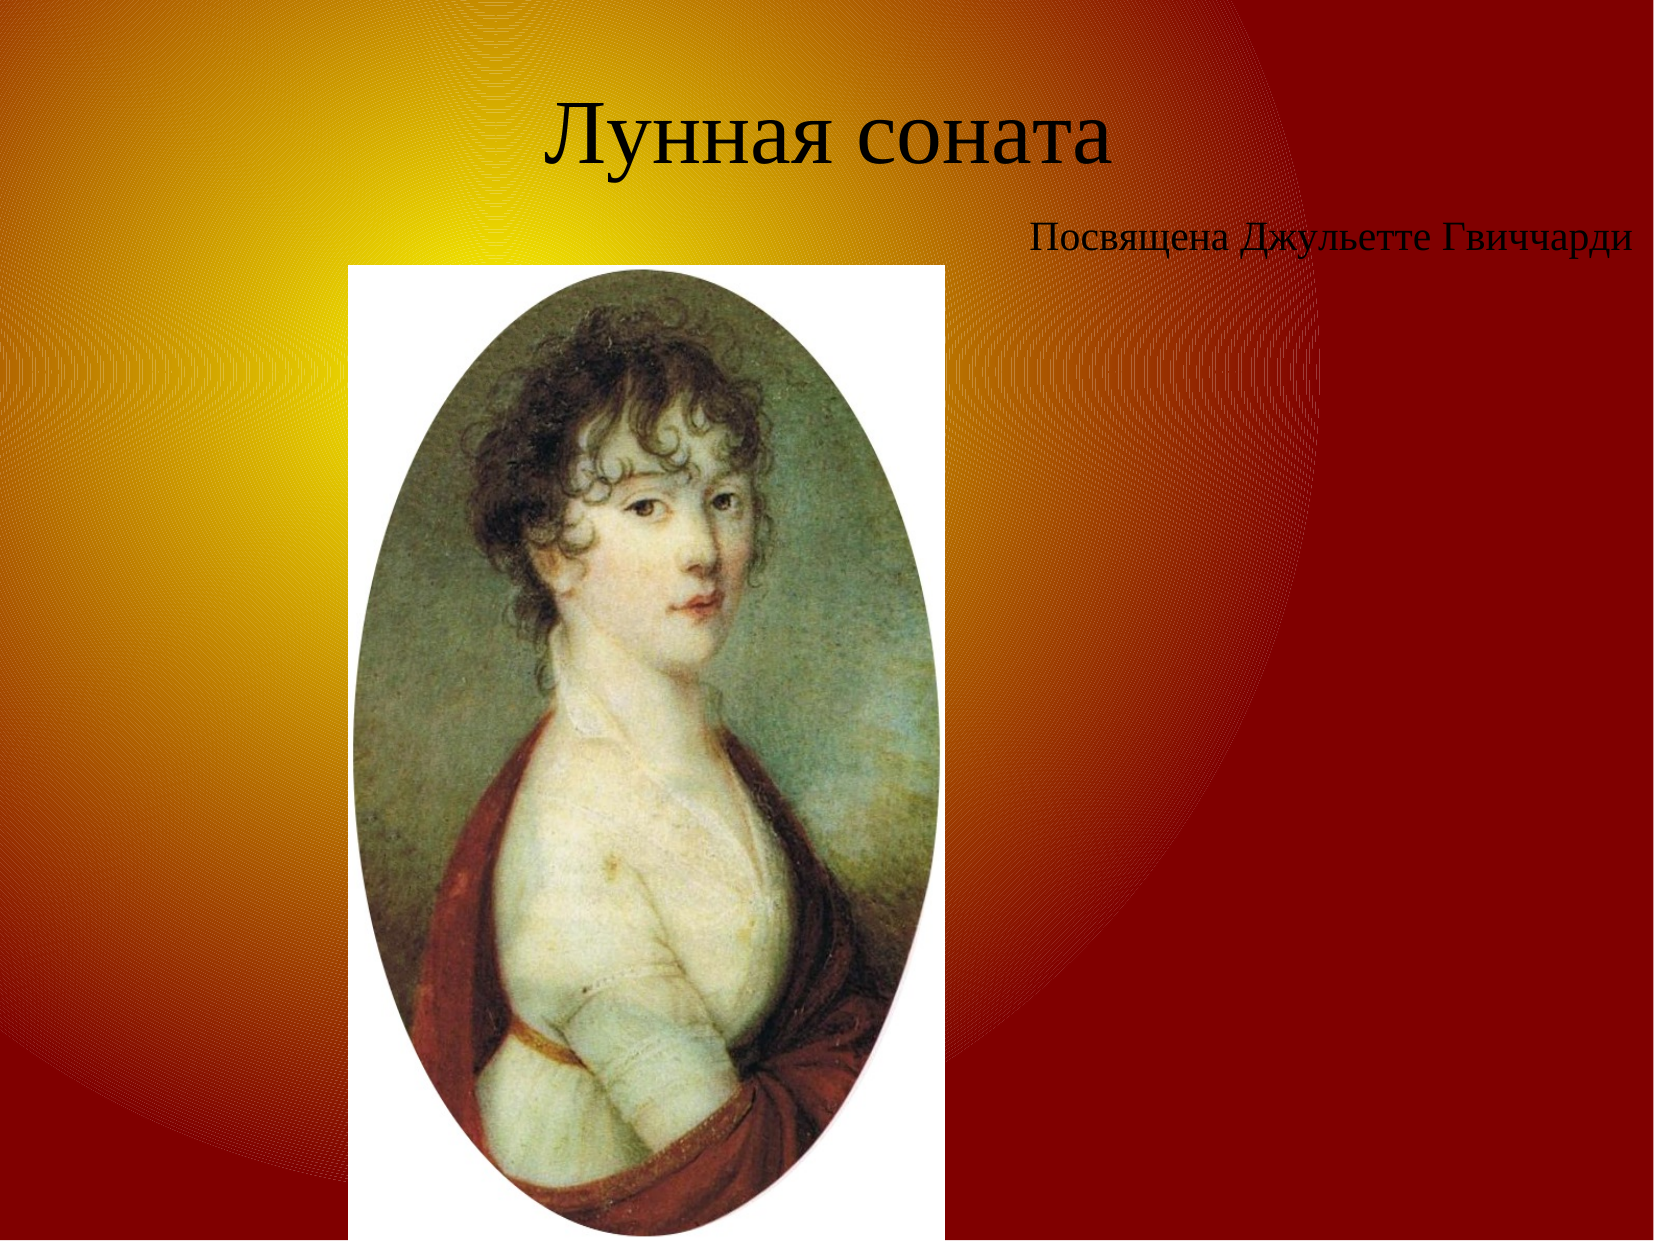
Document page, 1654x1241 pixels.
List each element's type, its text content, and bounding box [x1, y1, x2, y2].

subtitle Посвящена Джульетте Гвиччарди [1009, 177, 1654, 296]
title Лунная соната [123, 29, 1536, 237]
picture [348, 265, 945, 1241]
